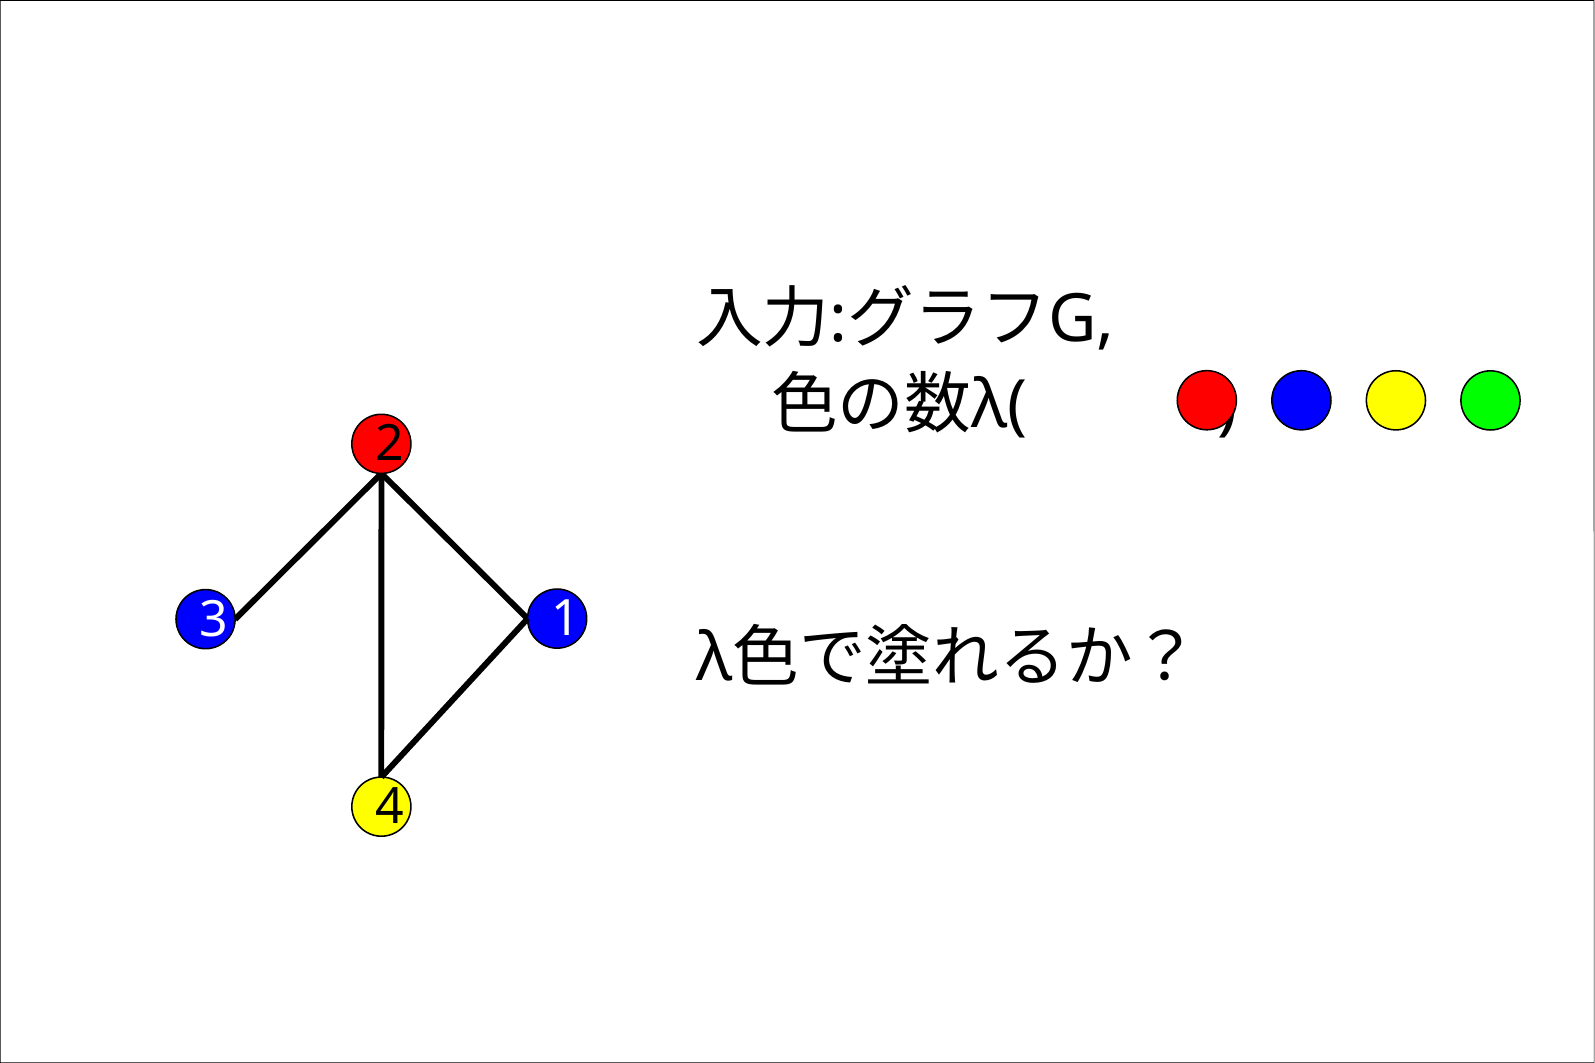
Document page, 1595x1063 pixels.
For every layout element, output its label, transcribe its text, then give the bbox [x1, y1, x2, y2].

text_box [1460, 370, 1521, 430]
text_box 2 [351, 414, 411, 474]
text_box [1177, 370, 1237, 430]
text_box 1 [527, 589, 587, 649]
list 入力:グラフG, 色の数λ( ) λ色で塗れるか？ [679, 295, 1595, 964]
text_box 3 [175, 589, 236, 649]
text_box [1366, 370, 1426, 430]
text_box 4 [351, 777, 411, 837]
text_box [1271, 370, 1331, 430]
